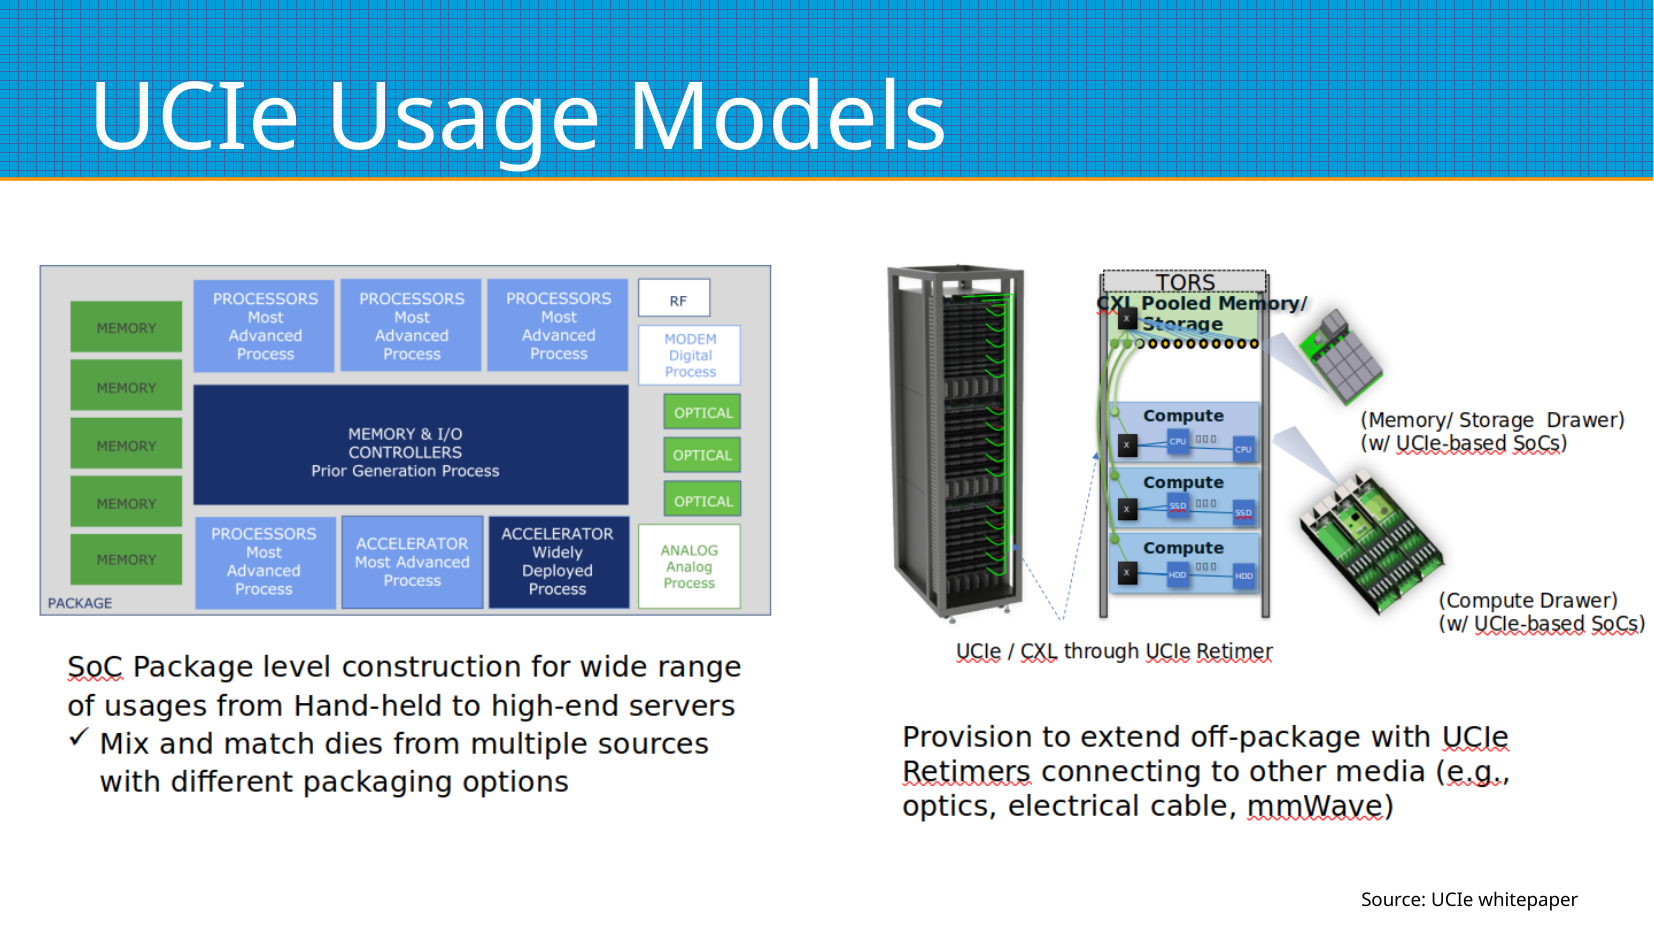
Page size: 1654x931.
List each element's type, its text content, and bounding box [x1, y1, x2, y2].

title UCIe Usage Models [88, 14, 1565, 178]
text_box Source: UCIe whitepaper [1355, 880, 1585, 919]
picture [0, 203, 1651, 863]
